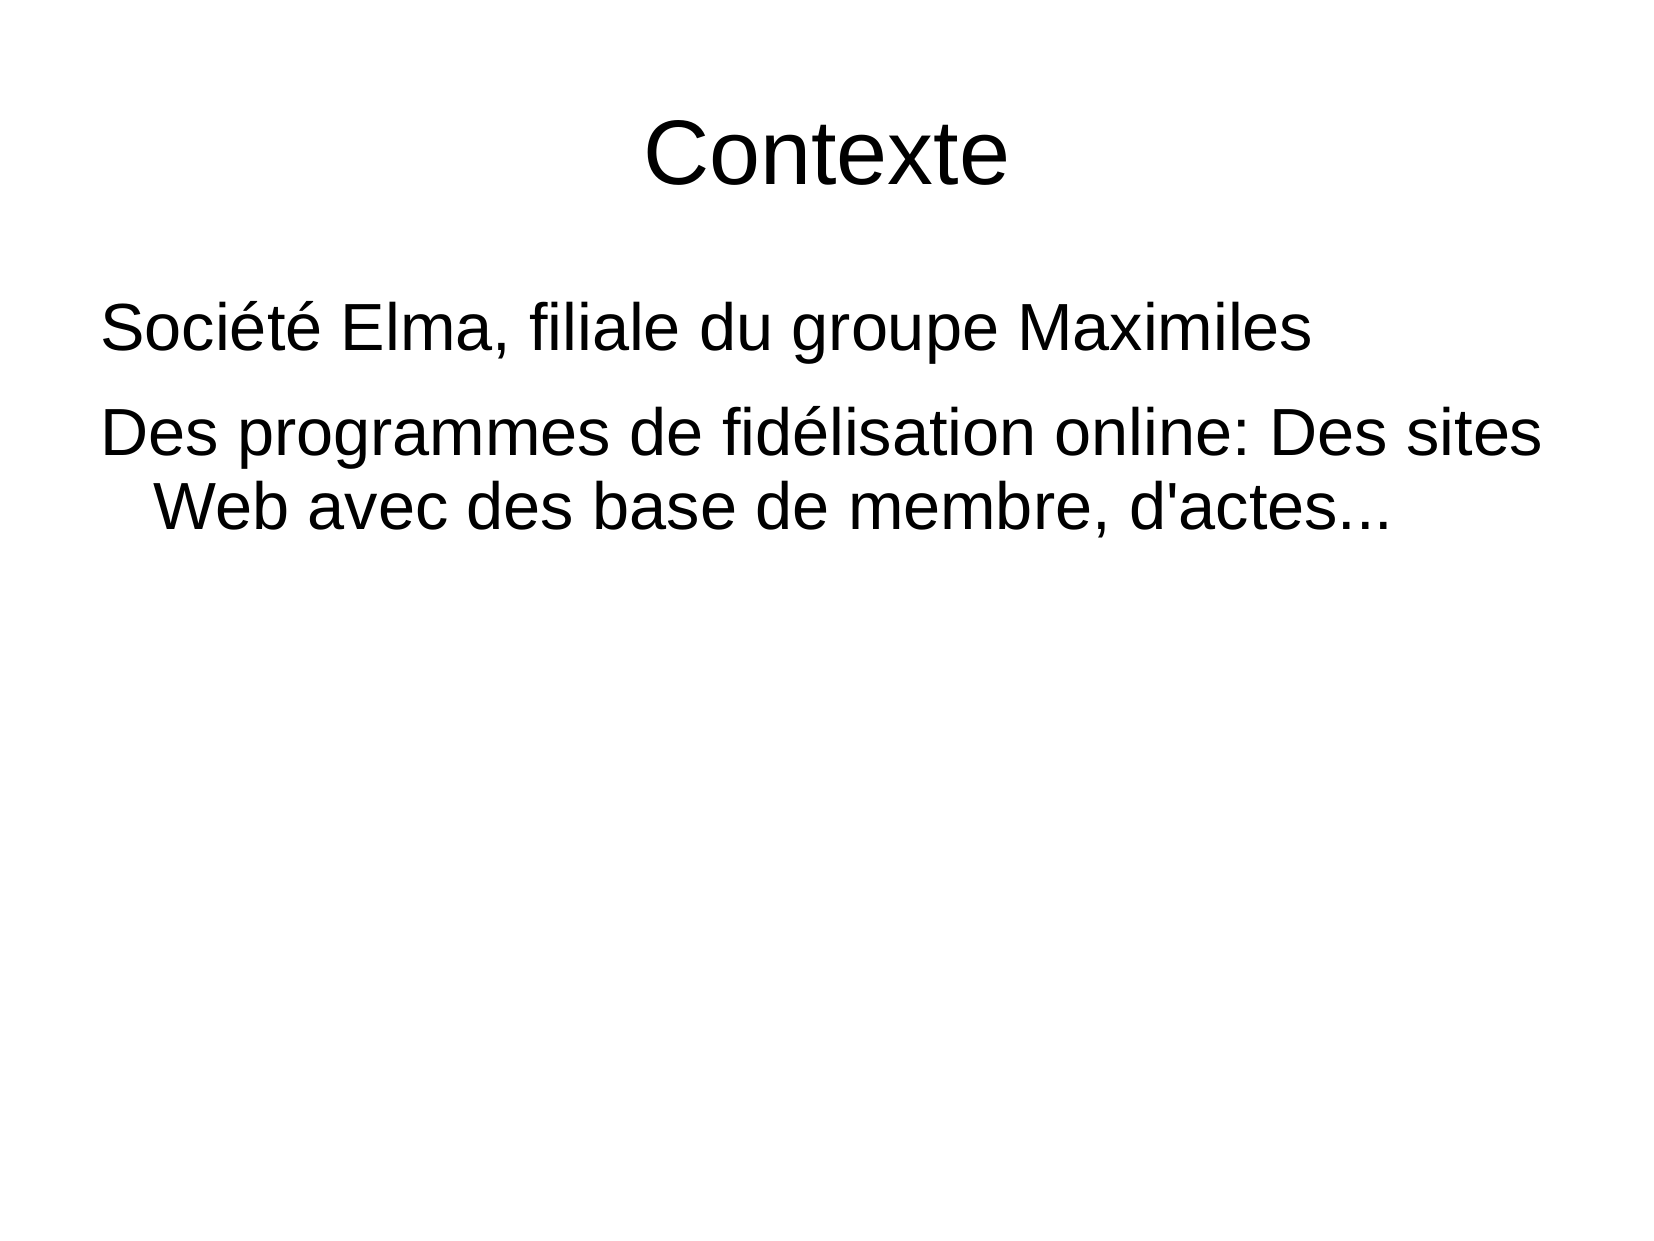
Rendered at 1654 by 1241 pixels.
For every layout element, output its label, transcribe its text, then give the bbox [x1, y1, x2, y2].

list Société Elma, filiale du groupe Maximiles Des programmes de fidélisation online: Des sites Web avec des base de membre, d'actes... [82, 290, 1571, 1094]
title Contexte [82, 56, 1571, 250]
